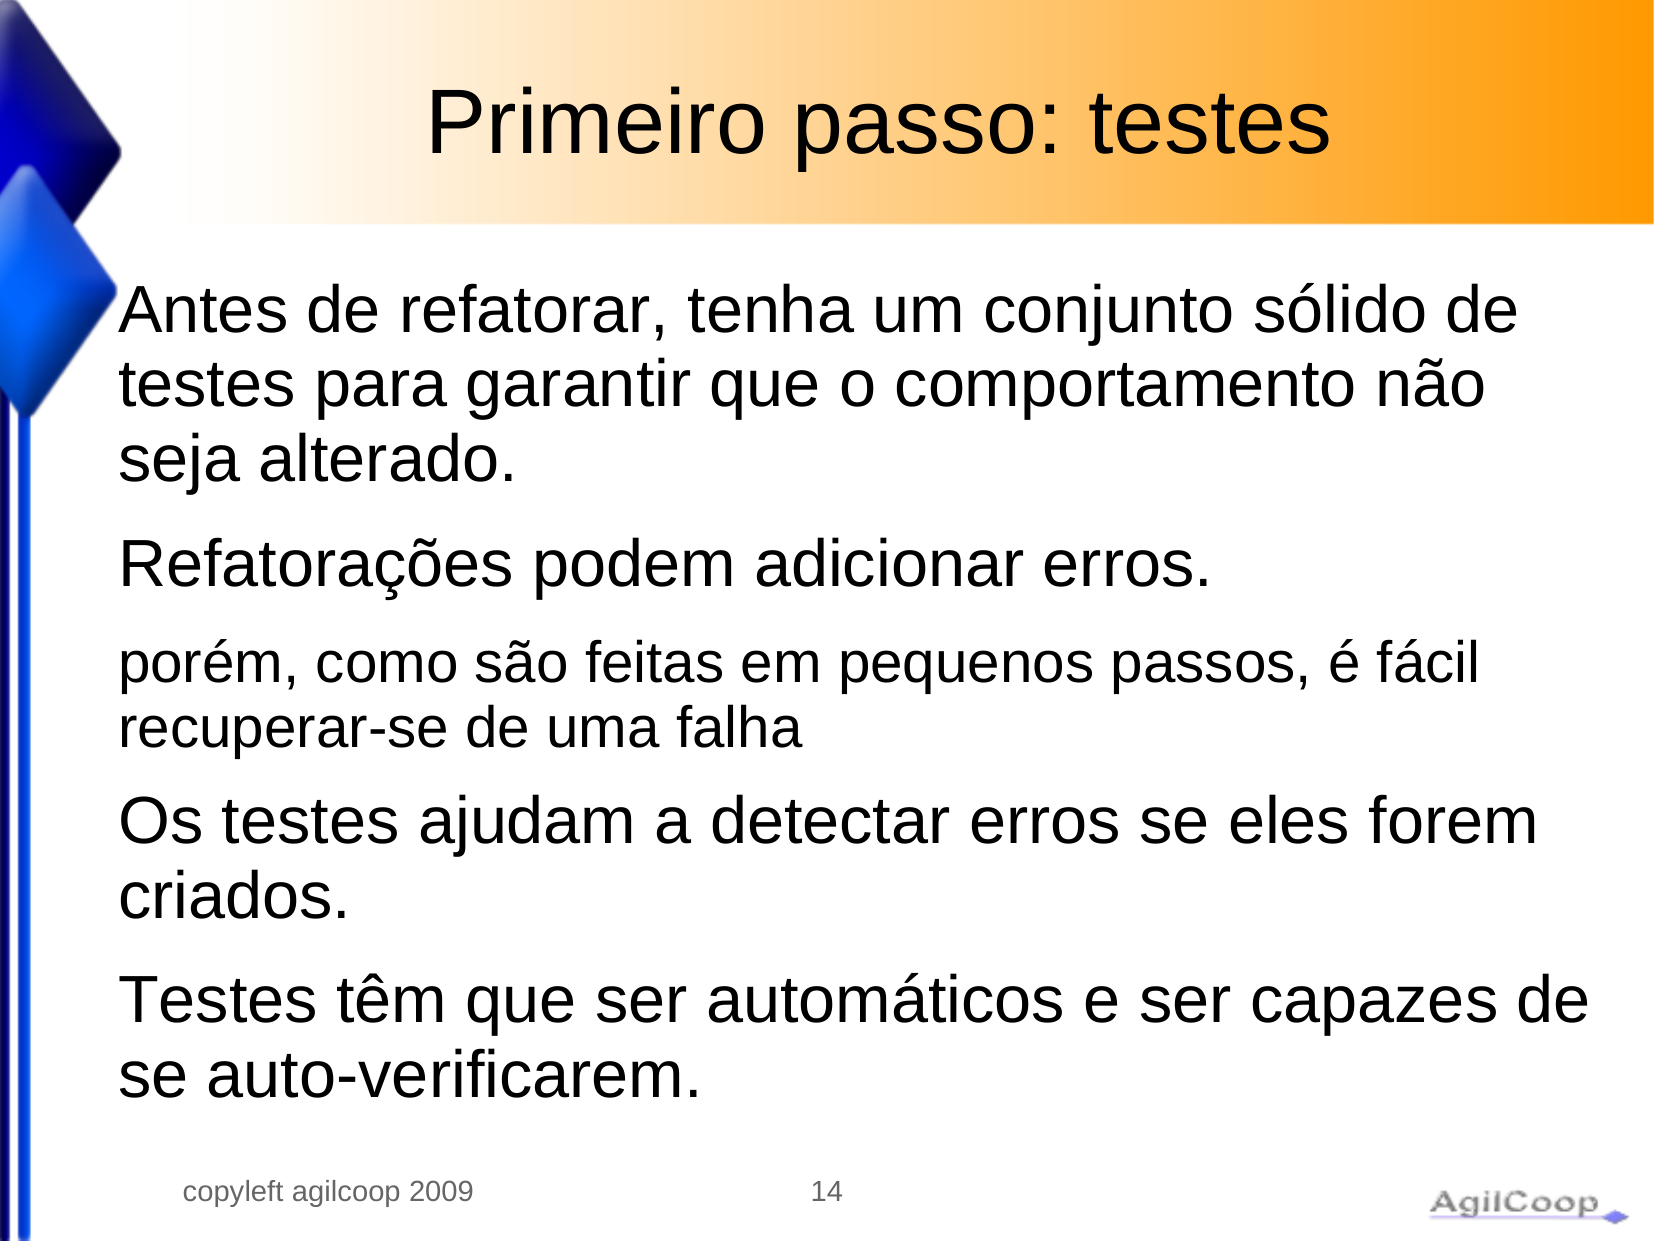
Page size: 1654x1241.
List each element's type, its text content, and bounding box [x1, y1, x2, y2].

picture [0, 0, 1654, 1241]
list Antes de refatorar, tenha um conjunto sólido de testes para garantir que o comportamento não seja alterado. Refatorações podem adicionar erros. porém, como são feitas em pequenos passos, é fácil recuperar-se de uma falha Os testes ajudam a detectar erros se eles forem criados. Testes têm que ser automáticos e ser capazes de se auto-verificarem. [118, 271, 1607, 1113]
title Primeiro passo: testes [135, 25, 1625, 218]
